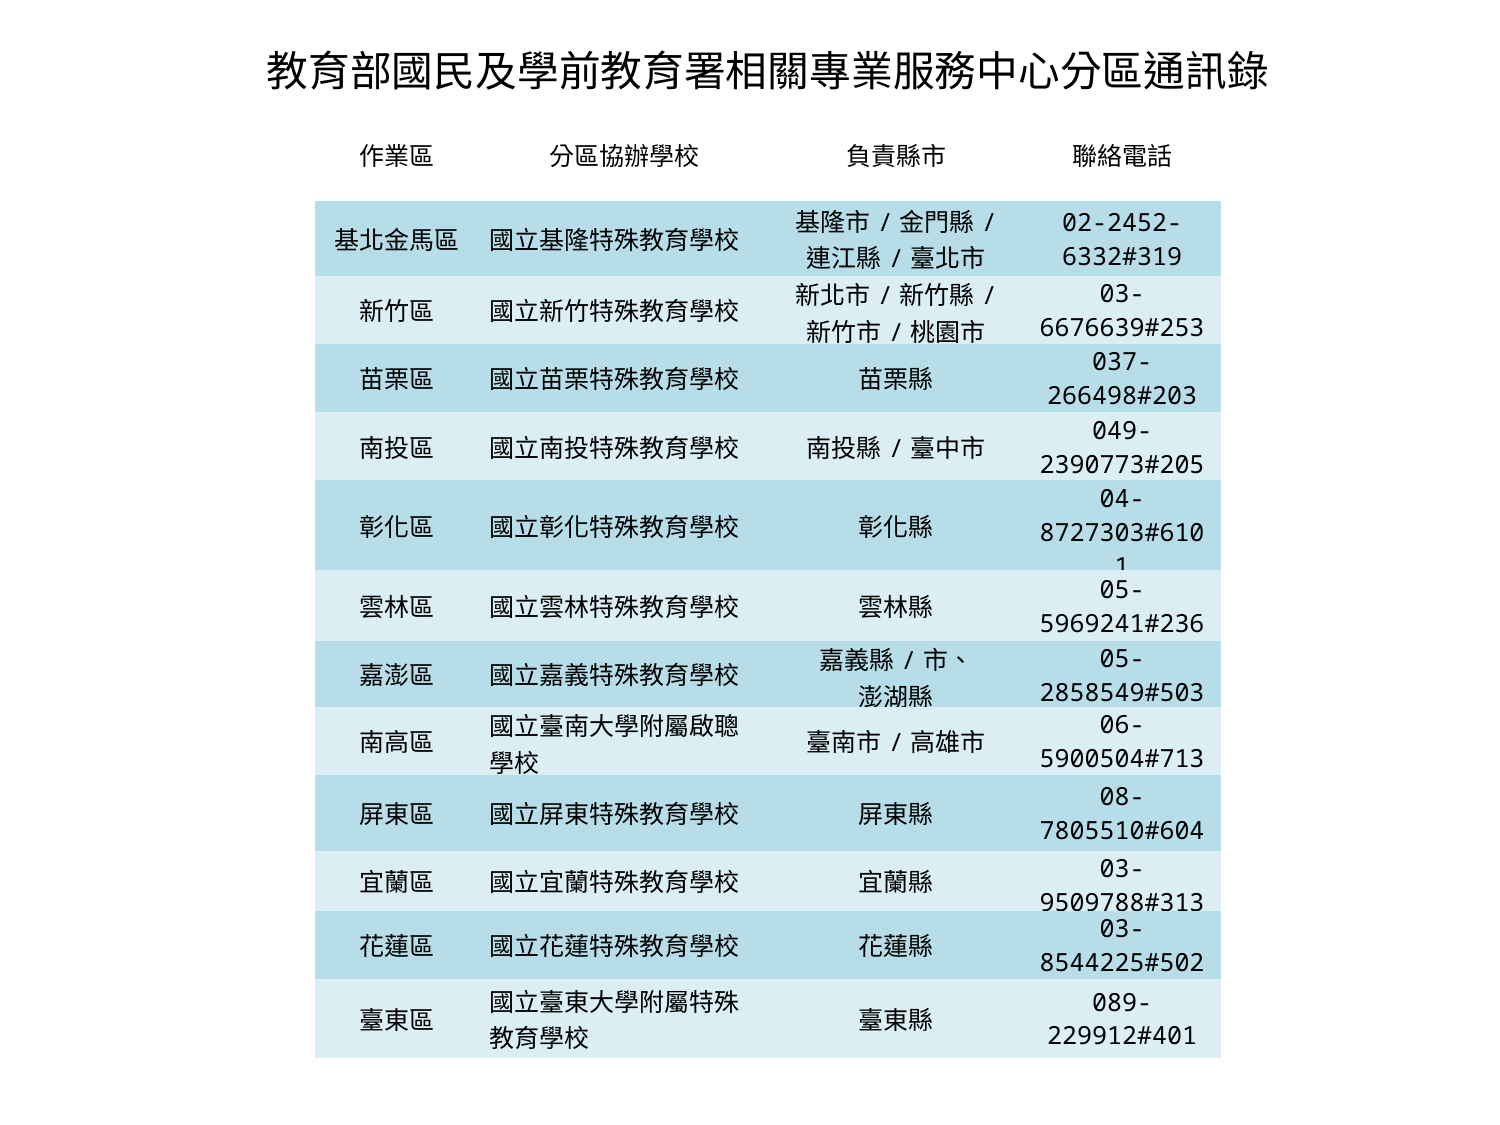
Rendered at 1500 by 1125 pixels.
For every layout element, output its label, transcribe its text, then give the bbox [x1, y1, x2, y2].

table_cell 國立雲林特殊教育學校 [480, 570, 769, 641]
table_cell 02-2452-6332#319 [1023, 201, 1221, 276]
table_cell 國立南投特殊教育學校 [480, 412, 769, 480]
table_cell 05-5969241#236 [1023, 570, 1221, 641]
table_header 負責縣市 [769, 105, 1023, 201]
table_cell 03-8544225#502 [1023, 911, 1221, 979]
table_cell 國立花蓮特殊教育學校 [480, 911, 769, 979]
text_box 教育部國民及學前教育署相關專業服務中心分區通訊錄 [206, 36, 1329, 102]
table_cell 037-266498#203 [1023, 344, 1221, 412]
table_cell 國立屏東特殊教育學校 [480, 775, 769, 851]
table_cell 國立臺東大學附屬特殊教育學校 [480, 979, 769, 1058]
table_cell 南投區 [315, 412, 480, 480]
table_cell 國立基隆特殊教育學校 [480, 201, 769, 276]
table_cell 國立宜蘭特殊教育學校 [480, 851, 769, 911]
table_cell 03-9509788#313 [1023, 851, 1221, 911]
table_cell 國立彰化特殊教育學校 [480, 480, 769, 570]
table_header 分區協辦學校 [480, 105, 769, 201]
table_cell 基隆市/金門縣/ 連江縣/臺北市 [769, 201, 1023, 276]
table_cell 南投縣/臺中市 [769, 412, 1023, 480]
table_cell 國立臺南大學附屬啟聰學校 [480, 707, 769, 775]
table_cell 05-2858549#503 [1023, 641, 1221, 707]
table_cell 03-6676639#253 [1023, 276, 1221, 344]
table_cell 嘉義縣/市、 澎湖縣 [769, 641, 1023, 707]
table_cell 花蓮區 [315, 911, 480, 979]
table_cell 06-5900504#713 [1023, 707, 1221, 775]
table_cell 國立嘉義特殊教育學校 [480, 641, 769, 707]
table_cell 南高區 [315, 707, 480, 775]
table_cell 08-7805510#604 [1023, 775, 1221, 851]
table_cell 新竹區 [315, 276, 480, 344]
table_cell 臺南市/高雄市 [769, 707, 1023, 775]
table_cell 宜蘭縣 [769, 851, 1023, 911]
table_cell 國立新竹特殊教育學校 [480, 276, 769, 344]
table_cell 花蓮縣 [769, 911, 1023, 979]
table_cell 嘉澎區 [315, 641, 480, 707]
table_cell 國立苗栗特殊教育學校 [480, 344, 769, 412]
table_cell 彰化區 [315, 480, 480, 570]
table_cell 089-229912#401 [1023, 979, 1221, 1058]
table_cell 基北金馬區 [315, 201, 480, 276]
table_cell 屏東區 [315, 775, 480, 851]
table_cell 04-8727303#6101 [1023, 480, 1221, 570]
table_cell 雲林區 [315, 570, 480, 641]
table_cell 彰化縣 [769, 480, 1023, 570]
table_cell 苗栗區 [315, 344, 480, 412]
table_cell 臺東區 [315, 979, 480, 1058]
table_header 作業區 [315, 105, 480, 201]
table_cell 苗栗縣 [769, 344, 1023, 412]
table_cell 049-2390773#205 [1023, 412, 1221, 480]
table_cell 雲林縣 [769, 570, 1023, 641]
table_cell 臺東縣 [769, 979, 1023, 1058]
table_header 聯絡電話 [1023, 105, 1221, 201]
table_cell 新北市/新竹縣/ 新竹市/桃園市 [769, 276, 1023, 344]
table_cell 屏東縣 [769, 775, 1023, 851]
table_cell 宜蘭區 [315, 851, 480, 911]
